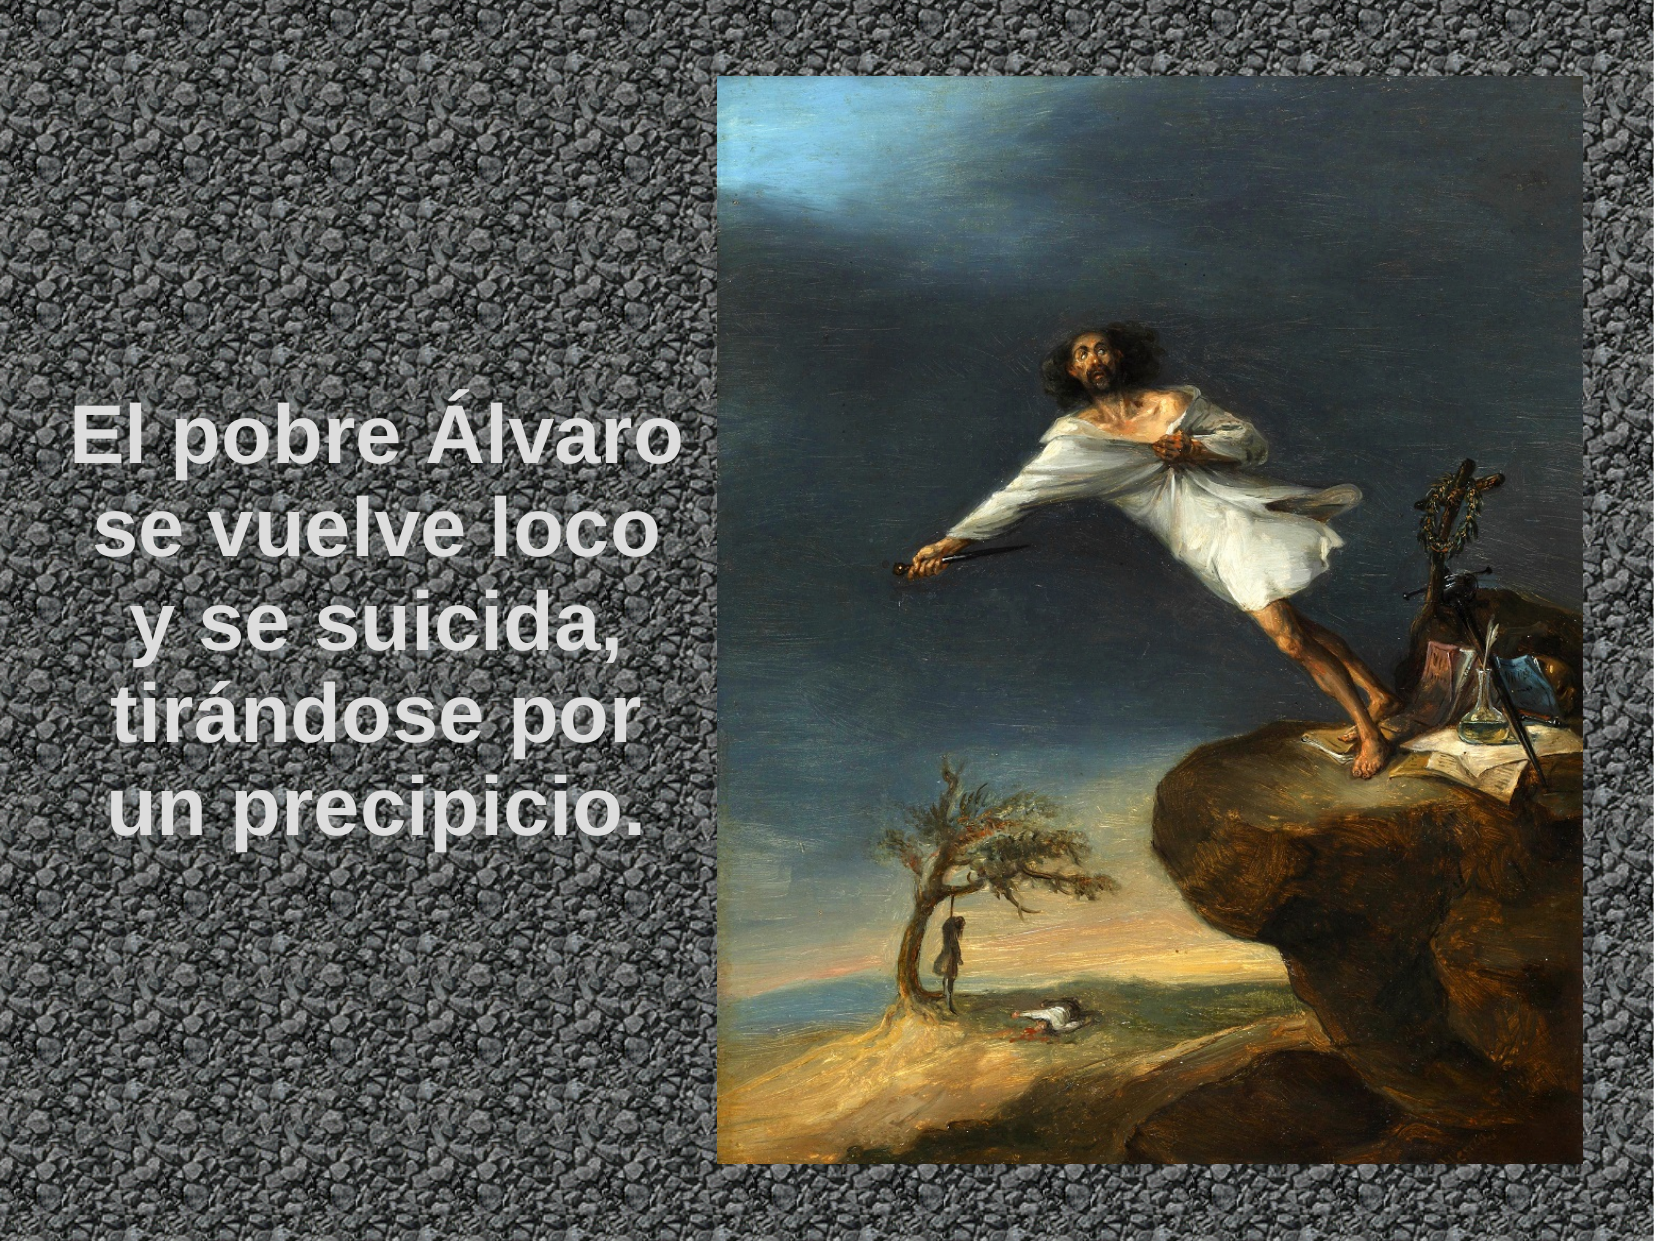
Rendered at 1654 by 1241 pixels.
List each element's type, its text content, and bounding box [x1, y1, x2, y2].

picture [0, 0, 1654, 1241]
title El pobre Álvaro se vuelve loco y se suicida, tirándose por un precipicio. [59, 49, 695, 1193]
